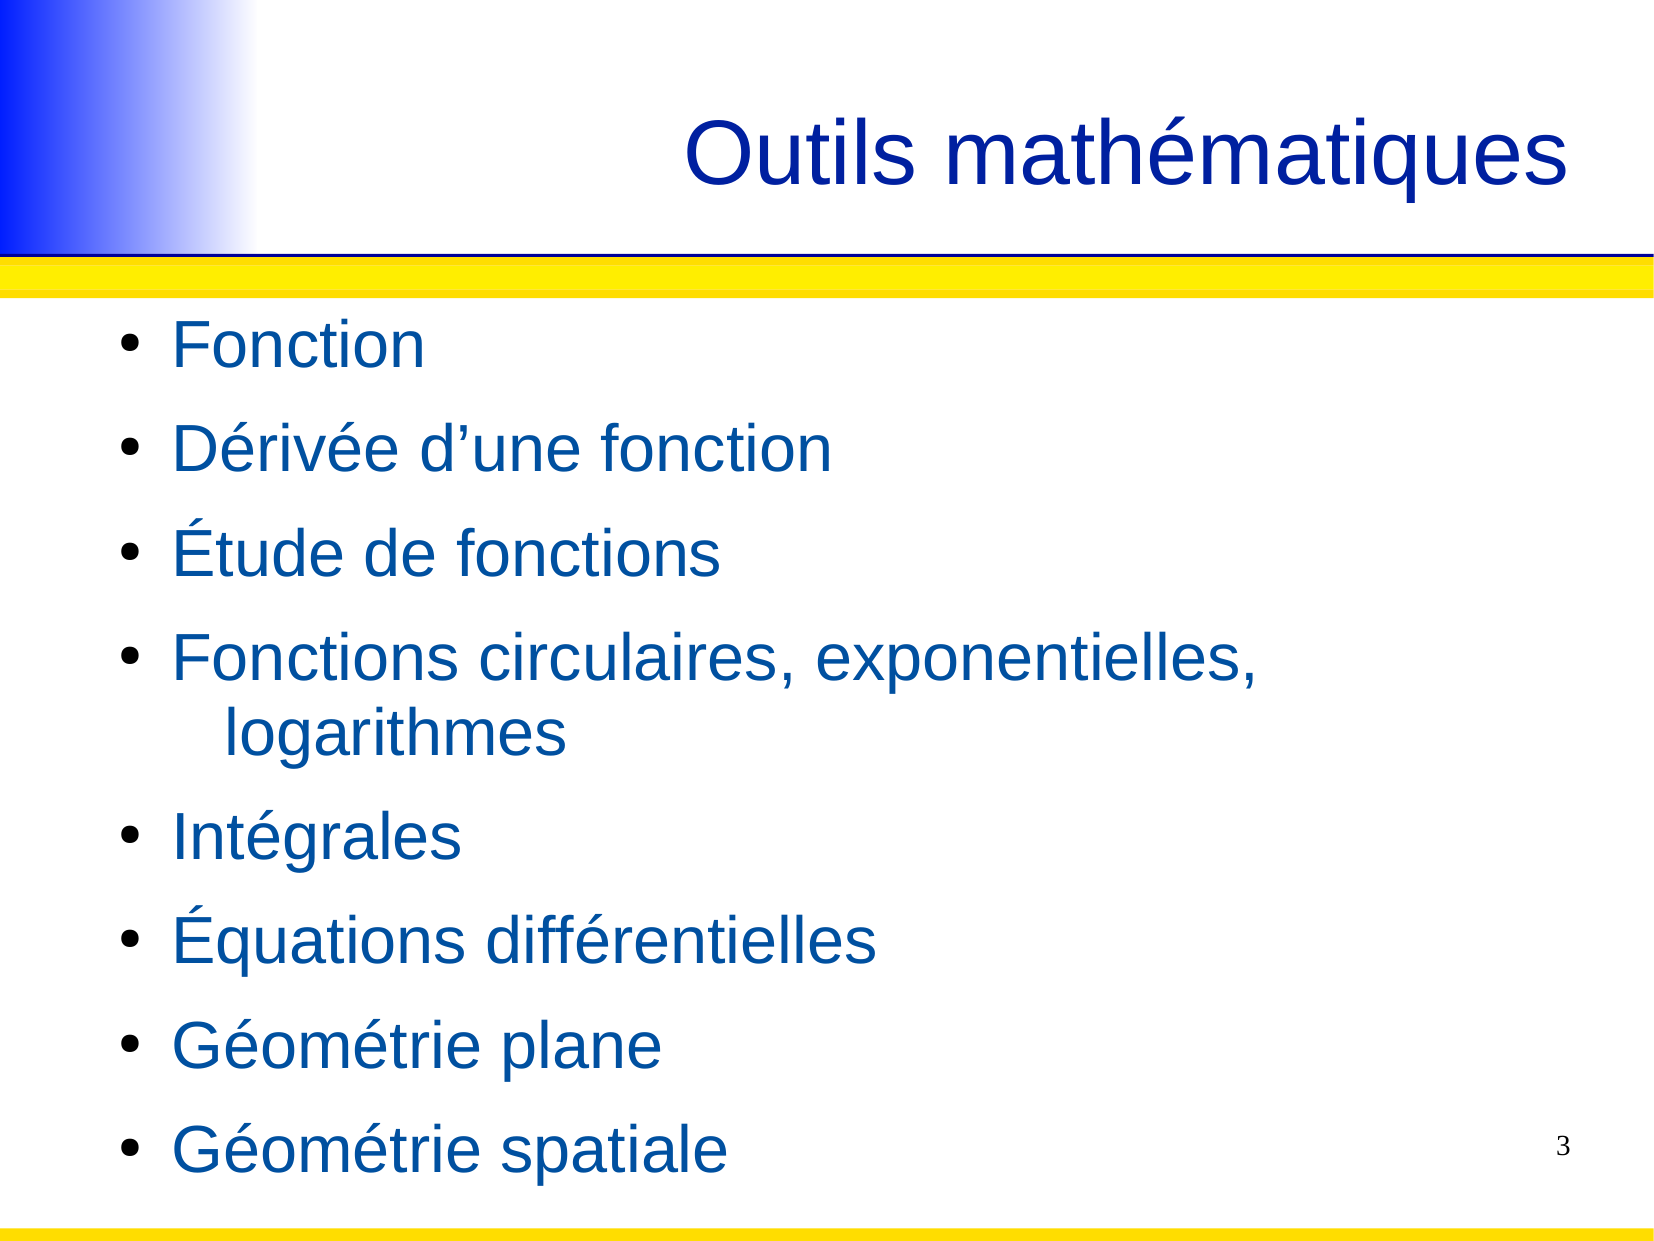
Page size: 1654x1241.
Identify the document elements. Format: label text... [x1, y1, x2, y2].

title Outils mathématiques [372, 49, 1571, 257]
list Fonction Dérivée d’une fonction Étude de fonctions Fonctions circulaires, exponentielles, logarithmes Intégrales Équations différentielles Géométrie plane Géométrie spatiale [82, 307, 1571, 1187]
